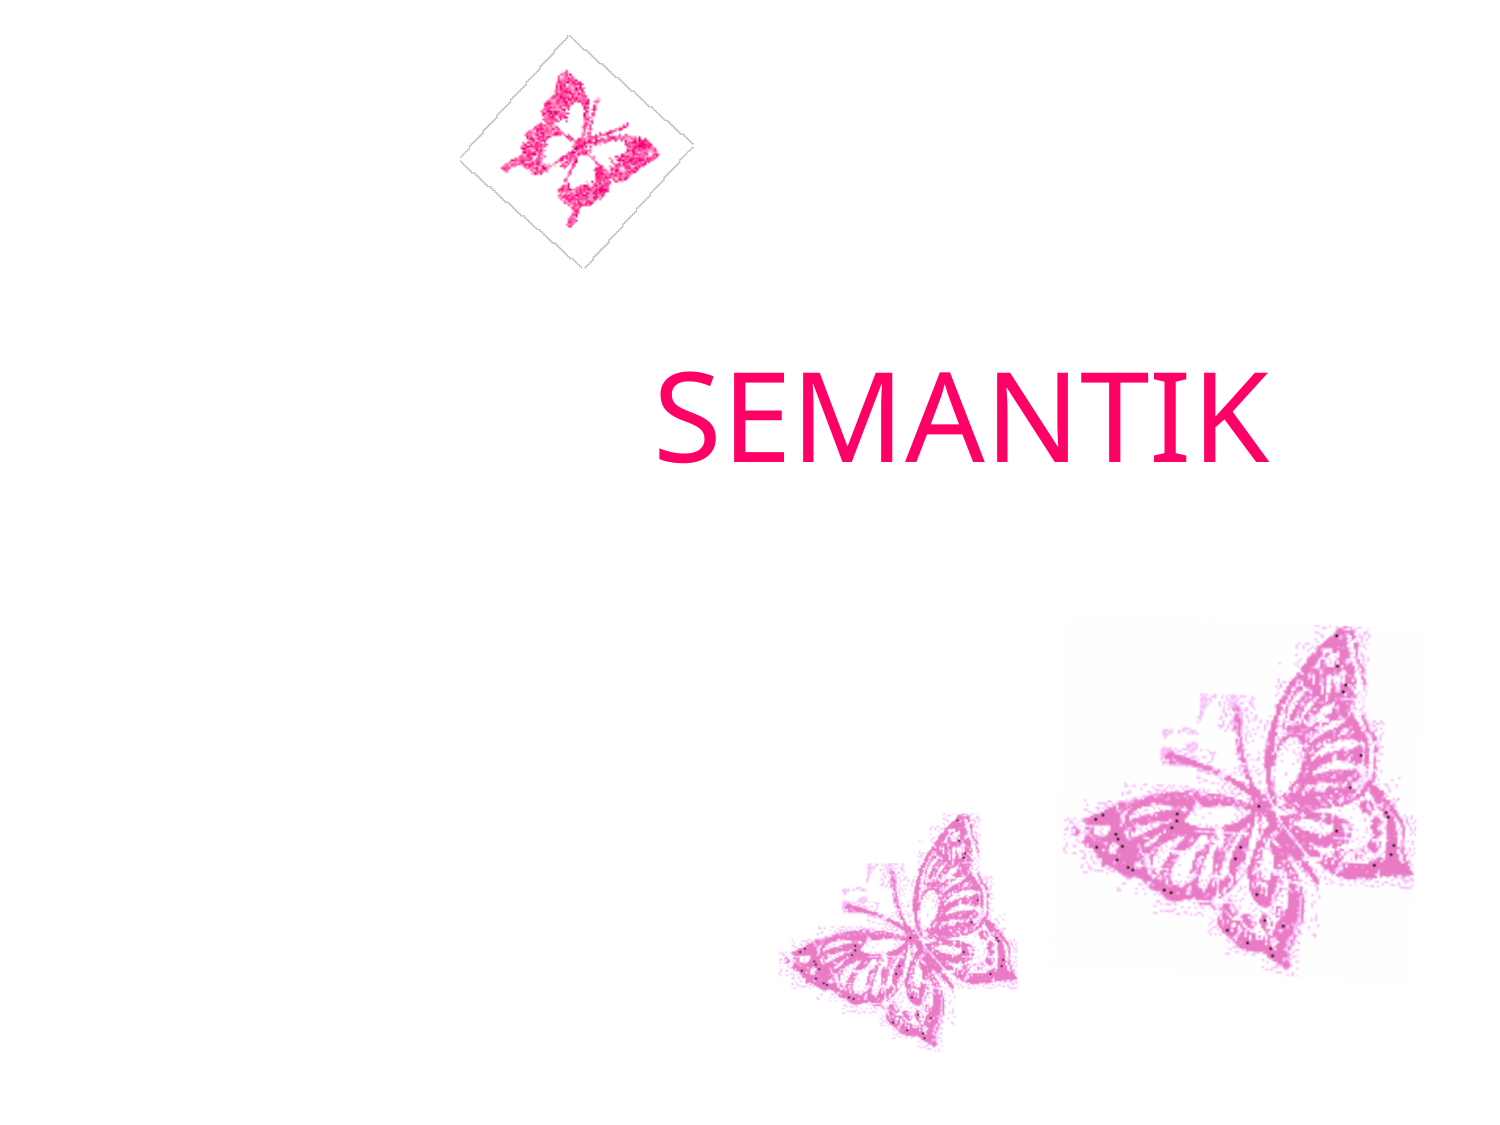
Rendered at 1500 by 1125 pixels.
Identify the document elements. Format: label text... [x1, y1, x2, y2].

picture [774, 813, 1018, 1053]
picture [1050, 612, 1426, 985]
picture [460, 36, 694, 269]
title SEMANTIK [576, 299, 1348, 525]
